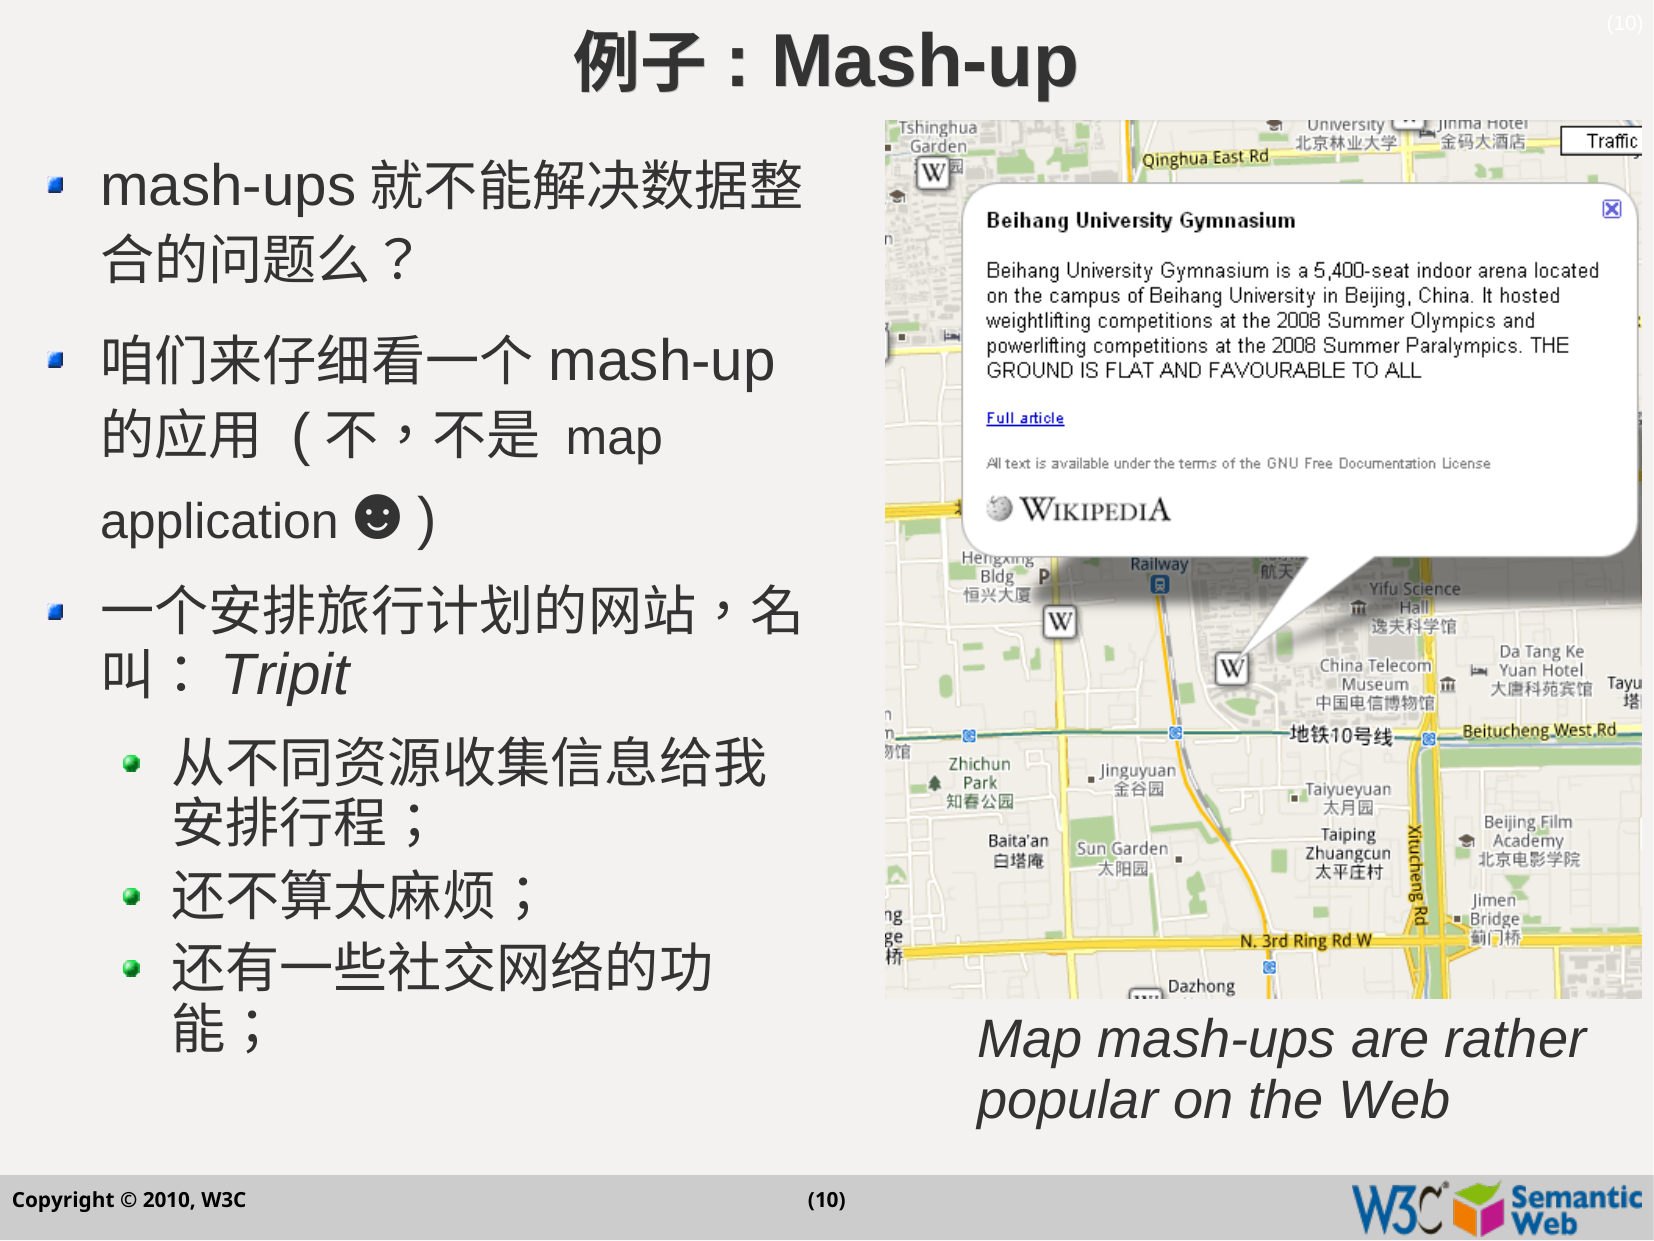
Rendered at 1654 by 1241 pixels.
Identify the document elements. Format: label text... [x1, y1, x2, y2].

title 例子: Mash-up [0, 0, 1654, 119]
picture [1352, 1178, 1642, 1237]
list mash-ups就不能解决数据整合的问题么？ 咱们来仔细看一个mash-up的应用 (不，不是 map application☻) 一个安排旅行计划的网站，名叫：Tripit 从不同资源收集信息给我安排行程； 还不算太麻烦； 还有一些社交网络的功能； [29, 147, 808, 1134]
list Map mash-ups are rather popular on the Web [977, 1008, 1654, 1130]
picture [885, 120, 1642, 999]
